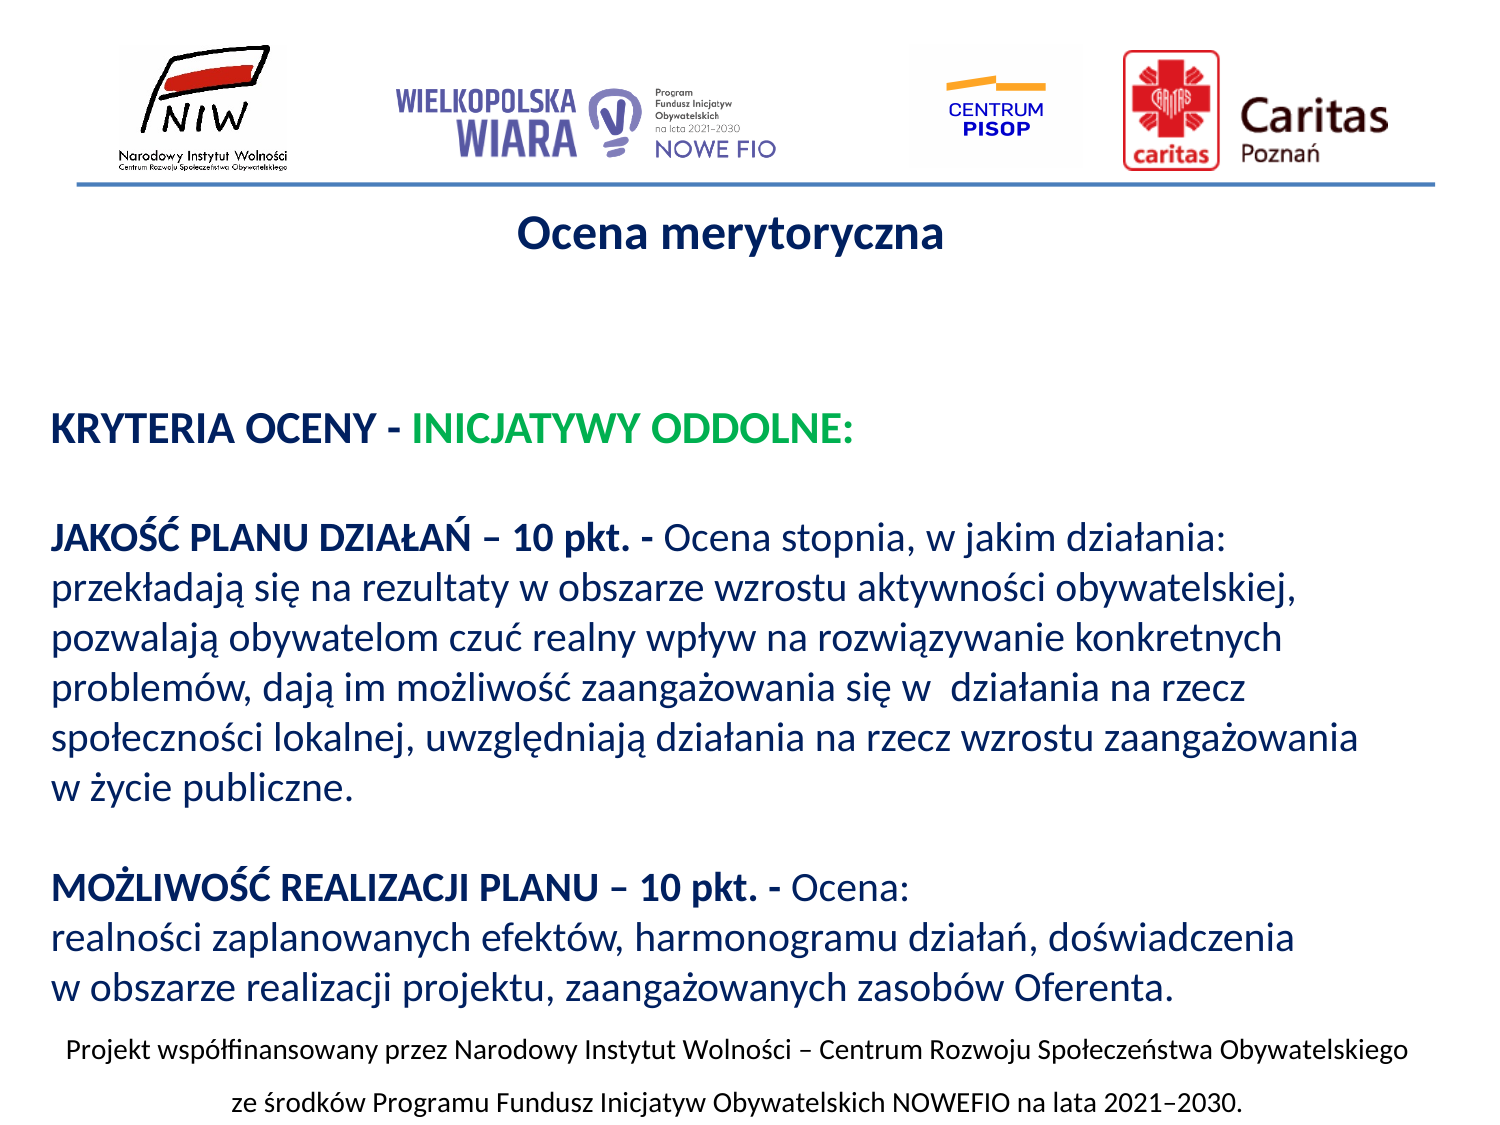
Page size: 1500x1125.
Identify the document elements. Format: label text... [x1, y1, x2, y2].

text_box Ocena merytoryczna [318, 199, 1145, 261]
subtitle KRYTERIA OCENY - INICJATYWY ODDOLNE: JAKOŚĆ PLANU DZIAŁAŃ – 10 pkt. - Ocena stopnia, w jakim działania: przekładają się na rezultaty w obszarze wzrostu aktywności obywatelskiej, pozwalają obywatelom czuć realny wpływ na rozwiązywanie konkretnych problemów, dają im możliwość zaangażowania się w działania na rzecz społeczności lokalnej, uwzględniają działania na rzecz wzrostu zaangażowania w życie publiczne. MOŻLIWOŚĆ REALIZACJI PLANU – 10 pkt. - Ocena: realności zaplanowanych efektów, harmonogramu działań, doświadczenia w obszarze realizacji projektu, zaangażowanych zasobów Oferenta. [50, 304, 1426, 926]
